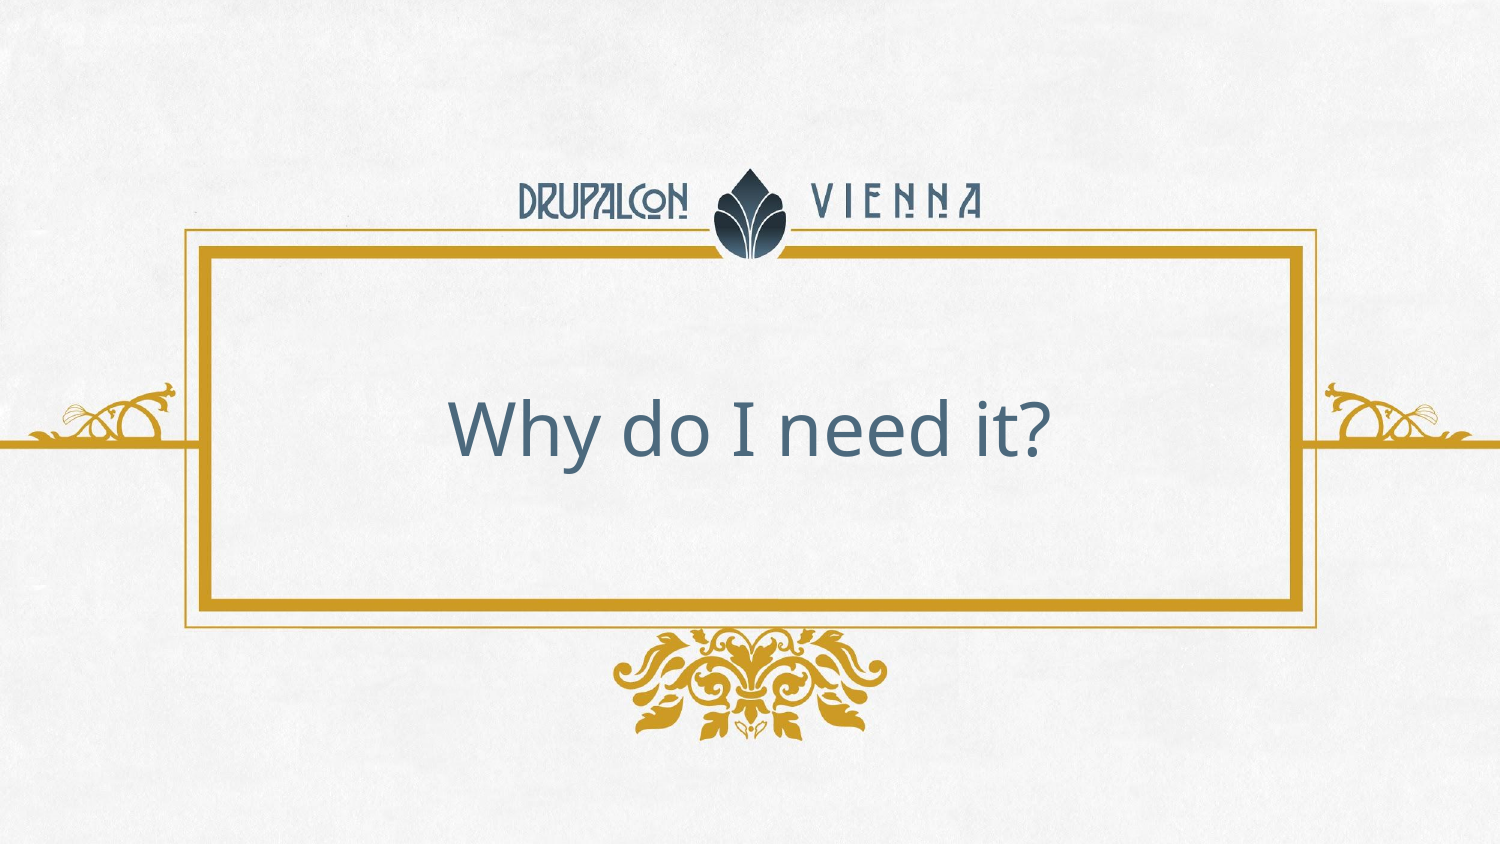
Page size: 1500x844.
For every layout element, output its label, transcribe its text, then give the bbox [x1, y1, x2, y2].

picture [0, 0, 1500, 844]
text_box Why do I need it? [248, 366, 1252, 477]
